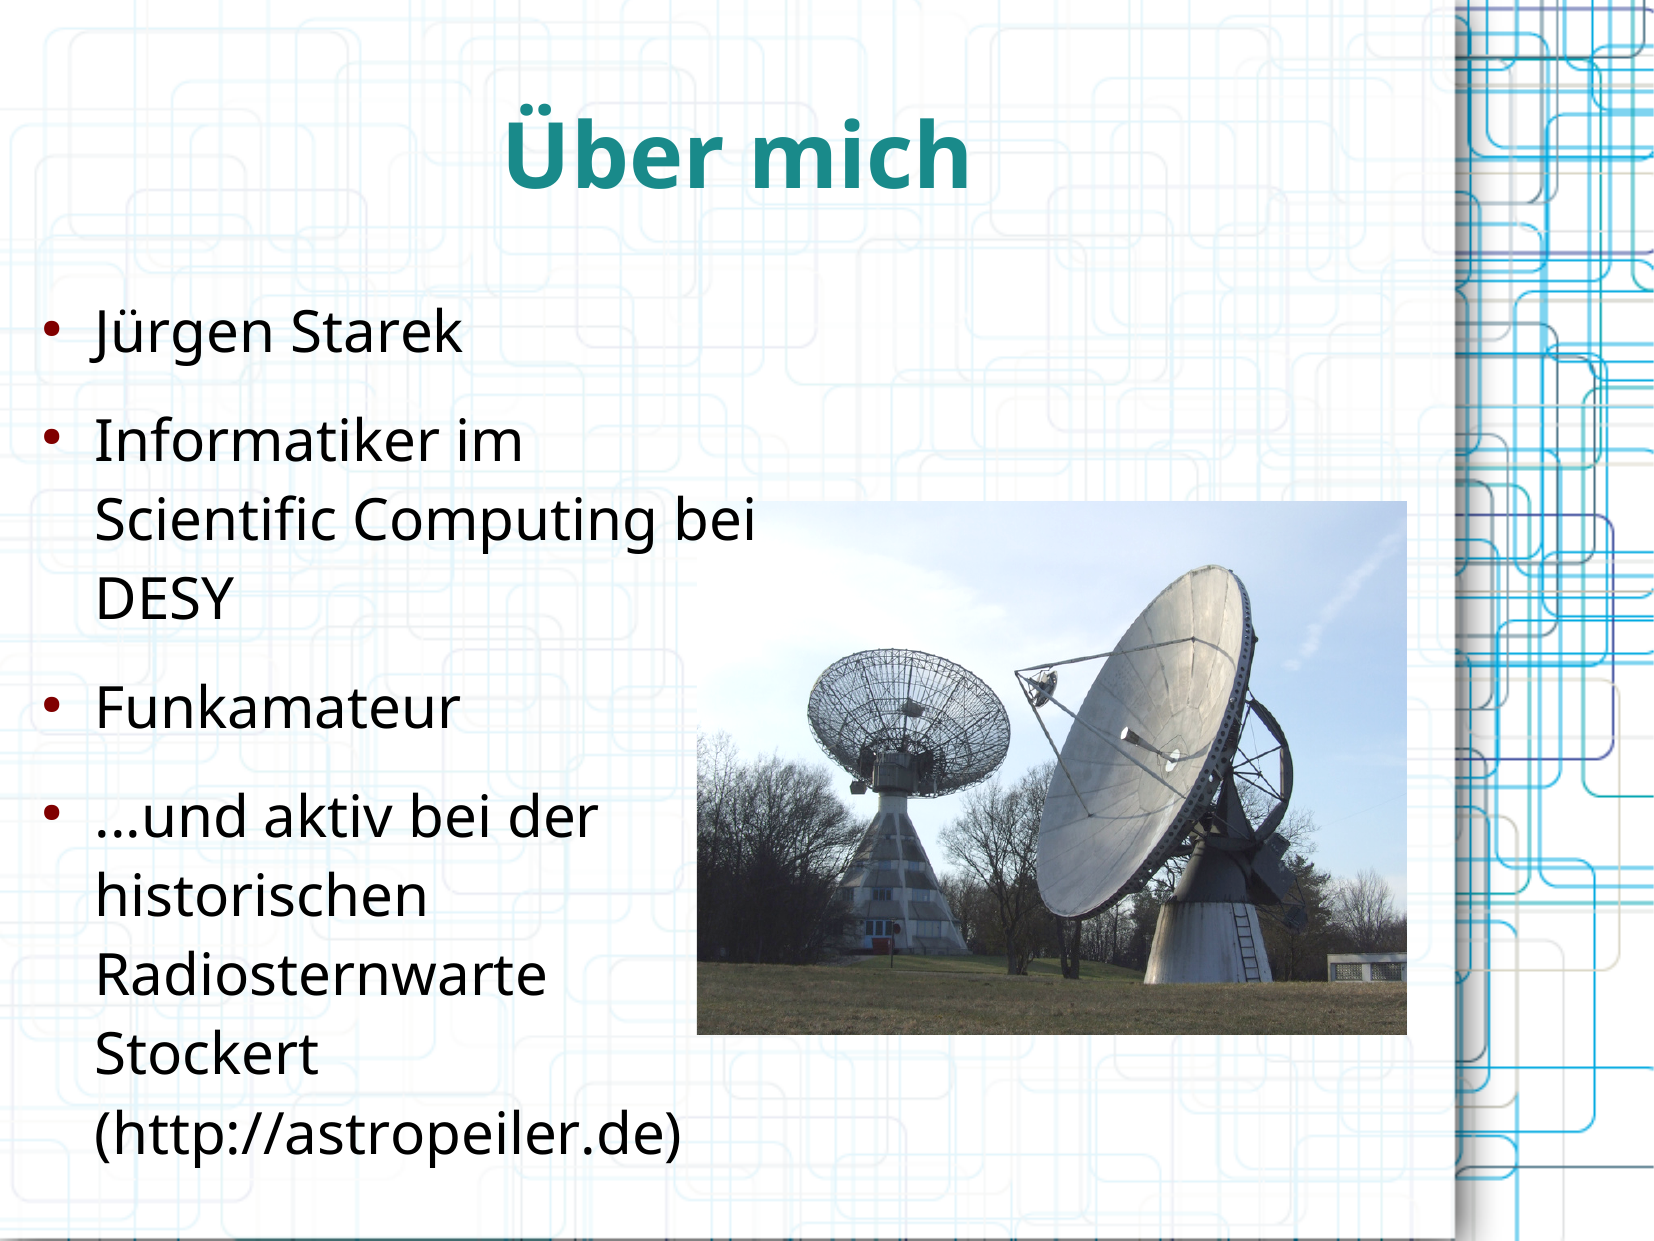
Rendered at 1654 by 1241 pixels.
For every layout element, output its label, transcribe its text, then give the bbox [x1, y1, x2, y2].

title Über mich [59, 49, 1418, 257]
list Jürgen Starek Informatiker im Scientific Computing bei DESY Funkamateur ...und aktiv bei der historischen Radiosternwarte Stockert (http://astropeiler.de) [23, 290, 770, 995]
picture [0, 0, 1654, 1241]
